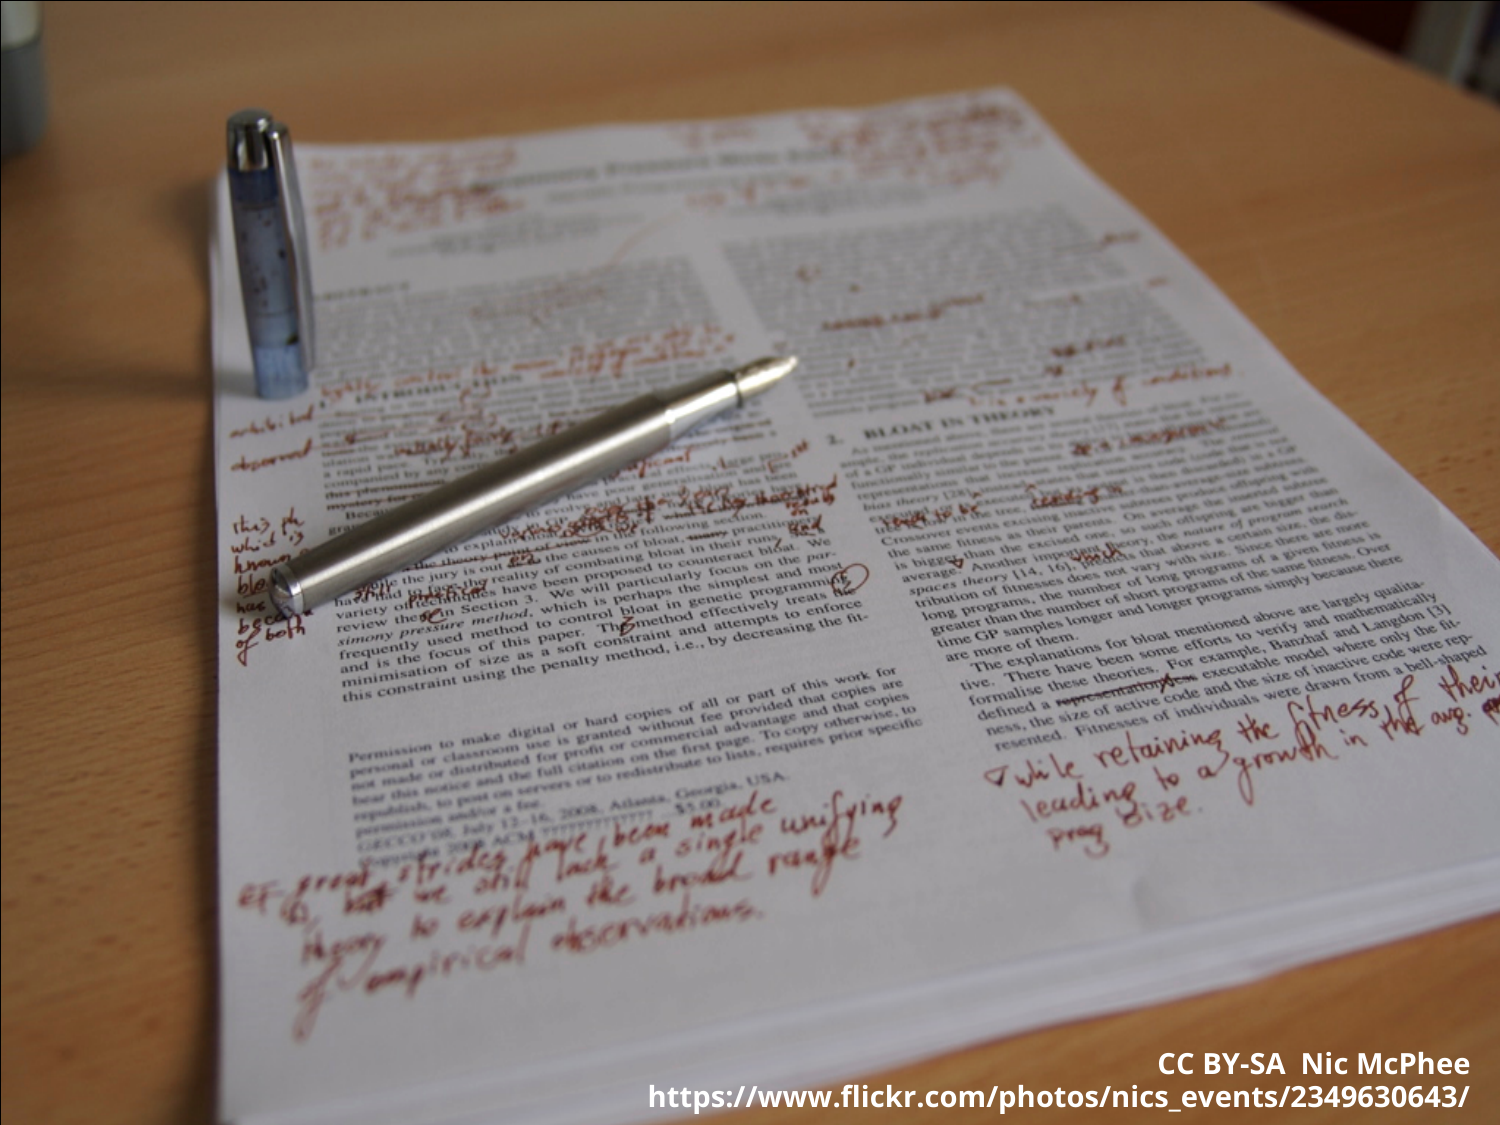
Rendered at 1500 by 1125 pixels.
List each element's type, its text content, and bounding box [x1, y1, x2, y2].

title CC BY-SA Nic McPhee https://www.flickr.com/photos/nics_events/2349630643/ [77, 1041, 1471, 1121]
picture [1, 1, 1500, 1125]
